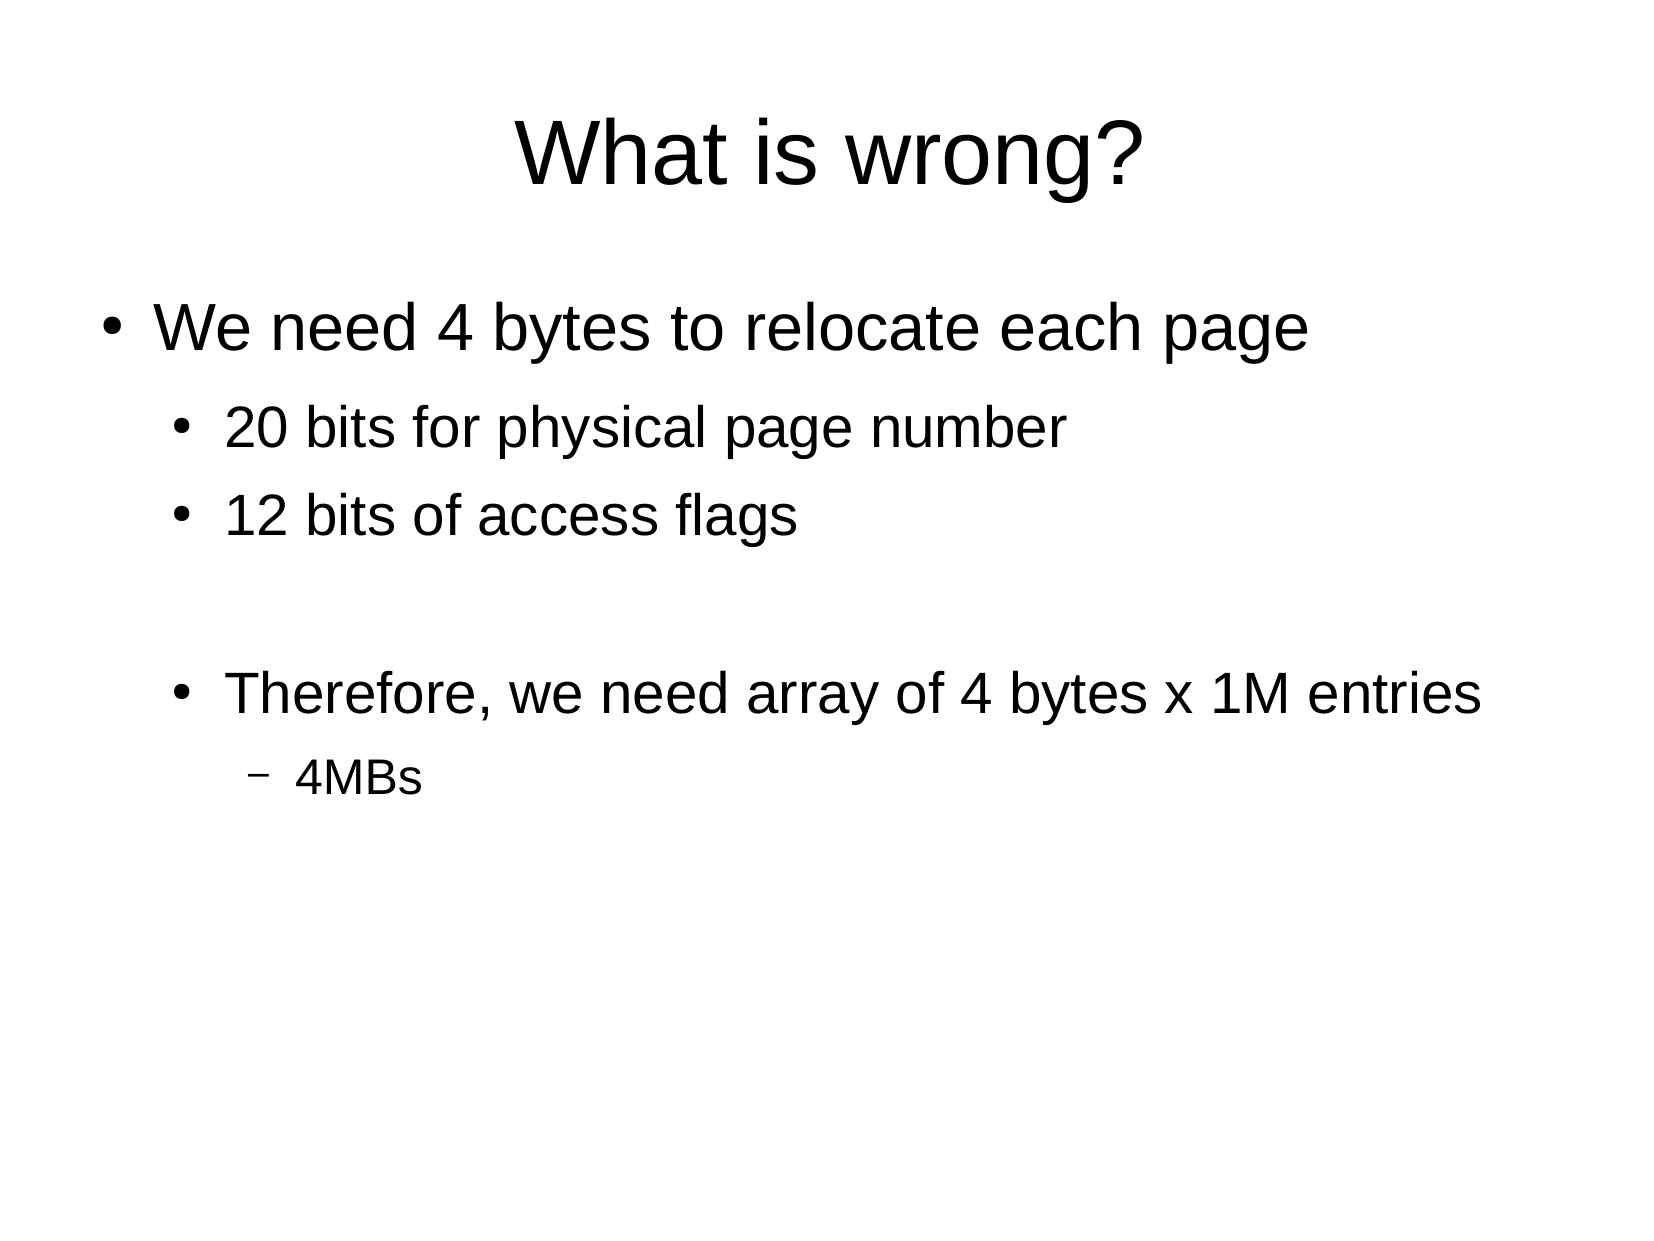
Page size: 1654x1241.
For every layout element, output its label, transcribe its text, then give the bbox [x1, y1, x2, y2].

title What is wrong? [82, 49, 1571, 257]
list We need 4 bytes to relocate each page 20 bits for physical page number 12 bits of access flags Therefore, we need array of 4 bytes x 1M entries 4MBs [82, 290, 1571, 1010]
